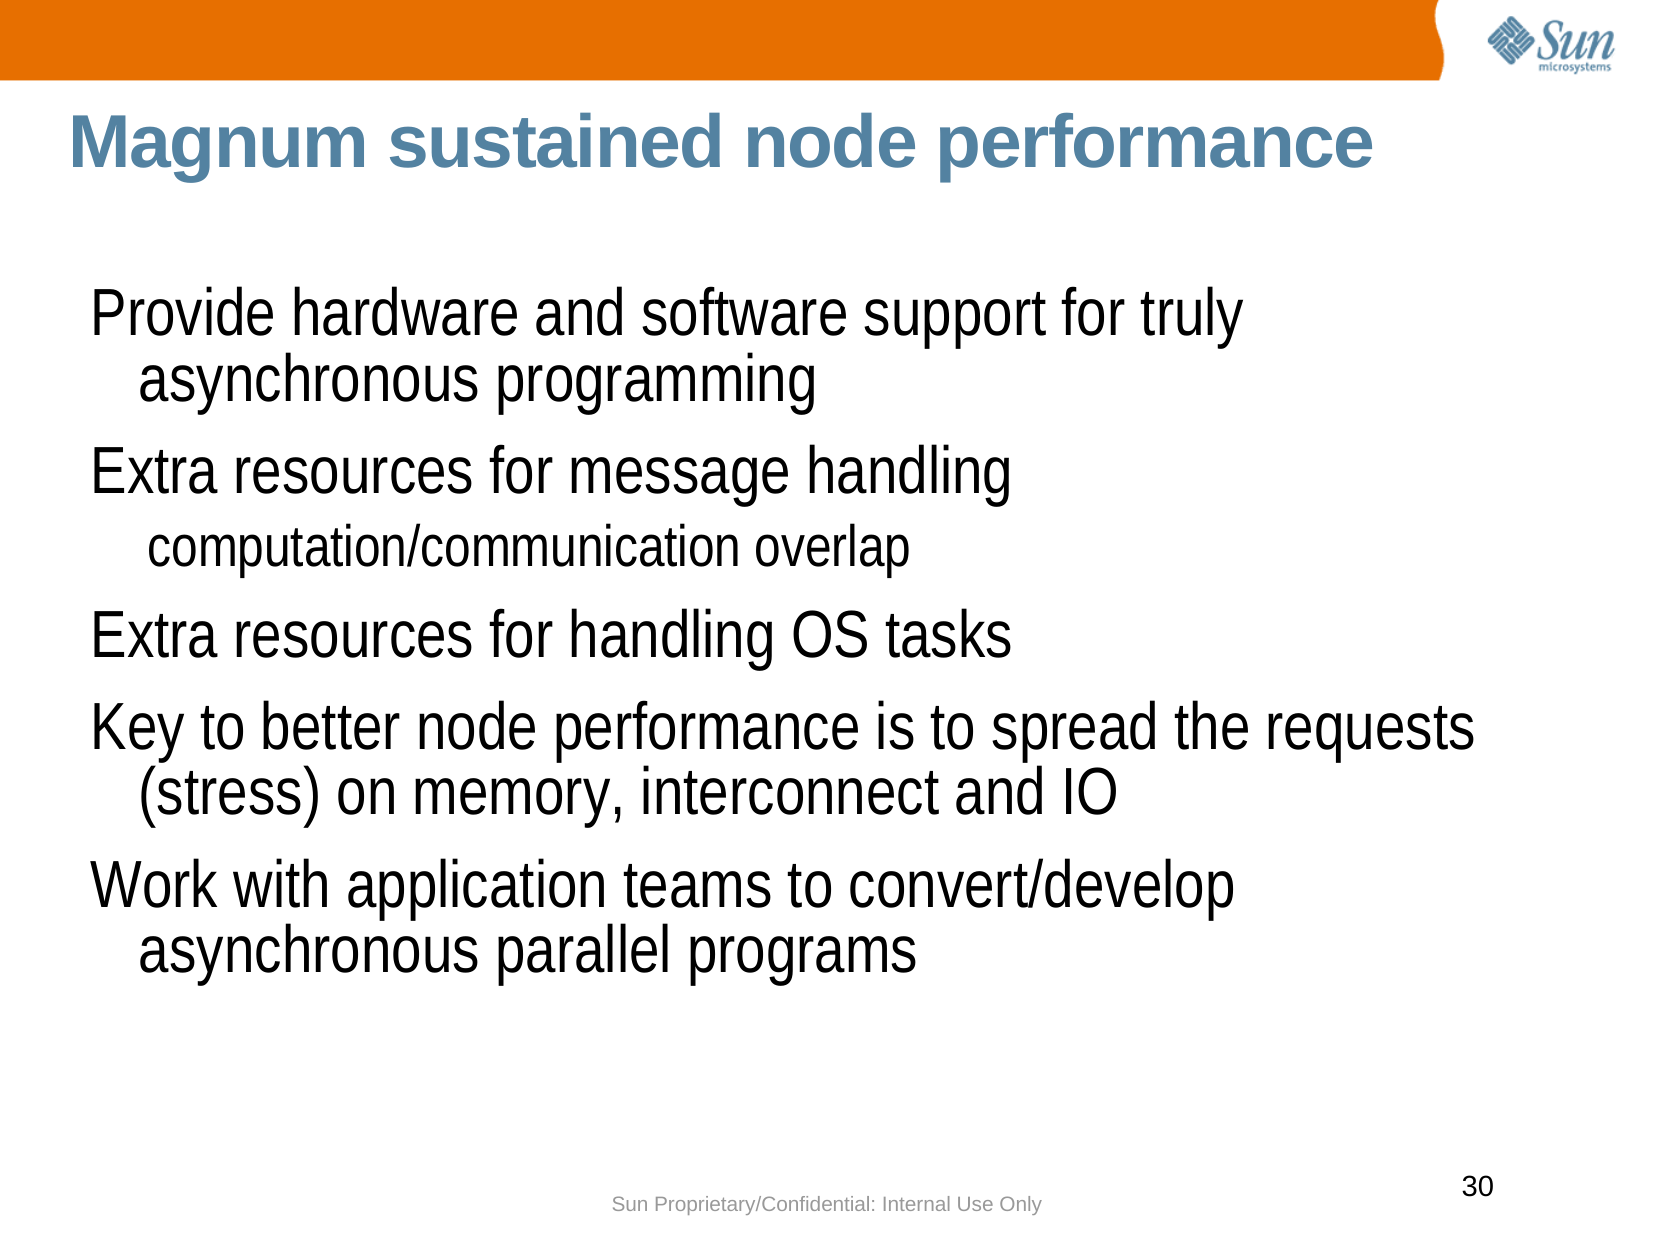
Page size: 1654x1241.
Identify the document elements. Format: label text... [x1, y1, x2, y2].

title Magnum sustained node performance [68, 106, 1570, 222]
list Provide hardware and software support for truly asynchronous programming Extra resources for message handling computation/communication overlap Extra resources for handling OS tasks Key to better node performance is to spread the requests (stress) on memory, interconnect and IO Work with application teams to convert/develop asynchronous parallel programs [71, 283, 1545, 1121]
picture [0, 0, 1654, 83]
